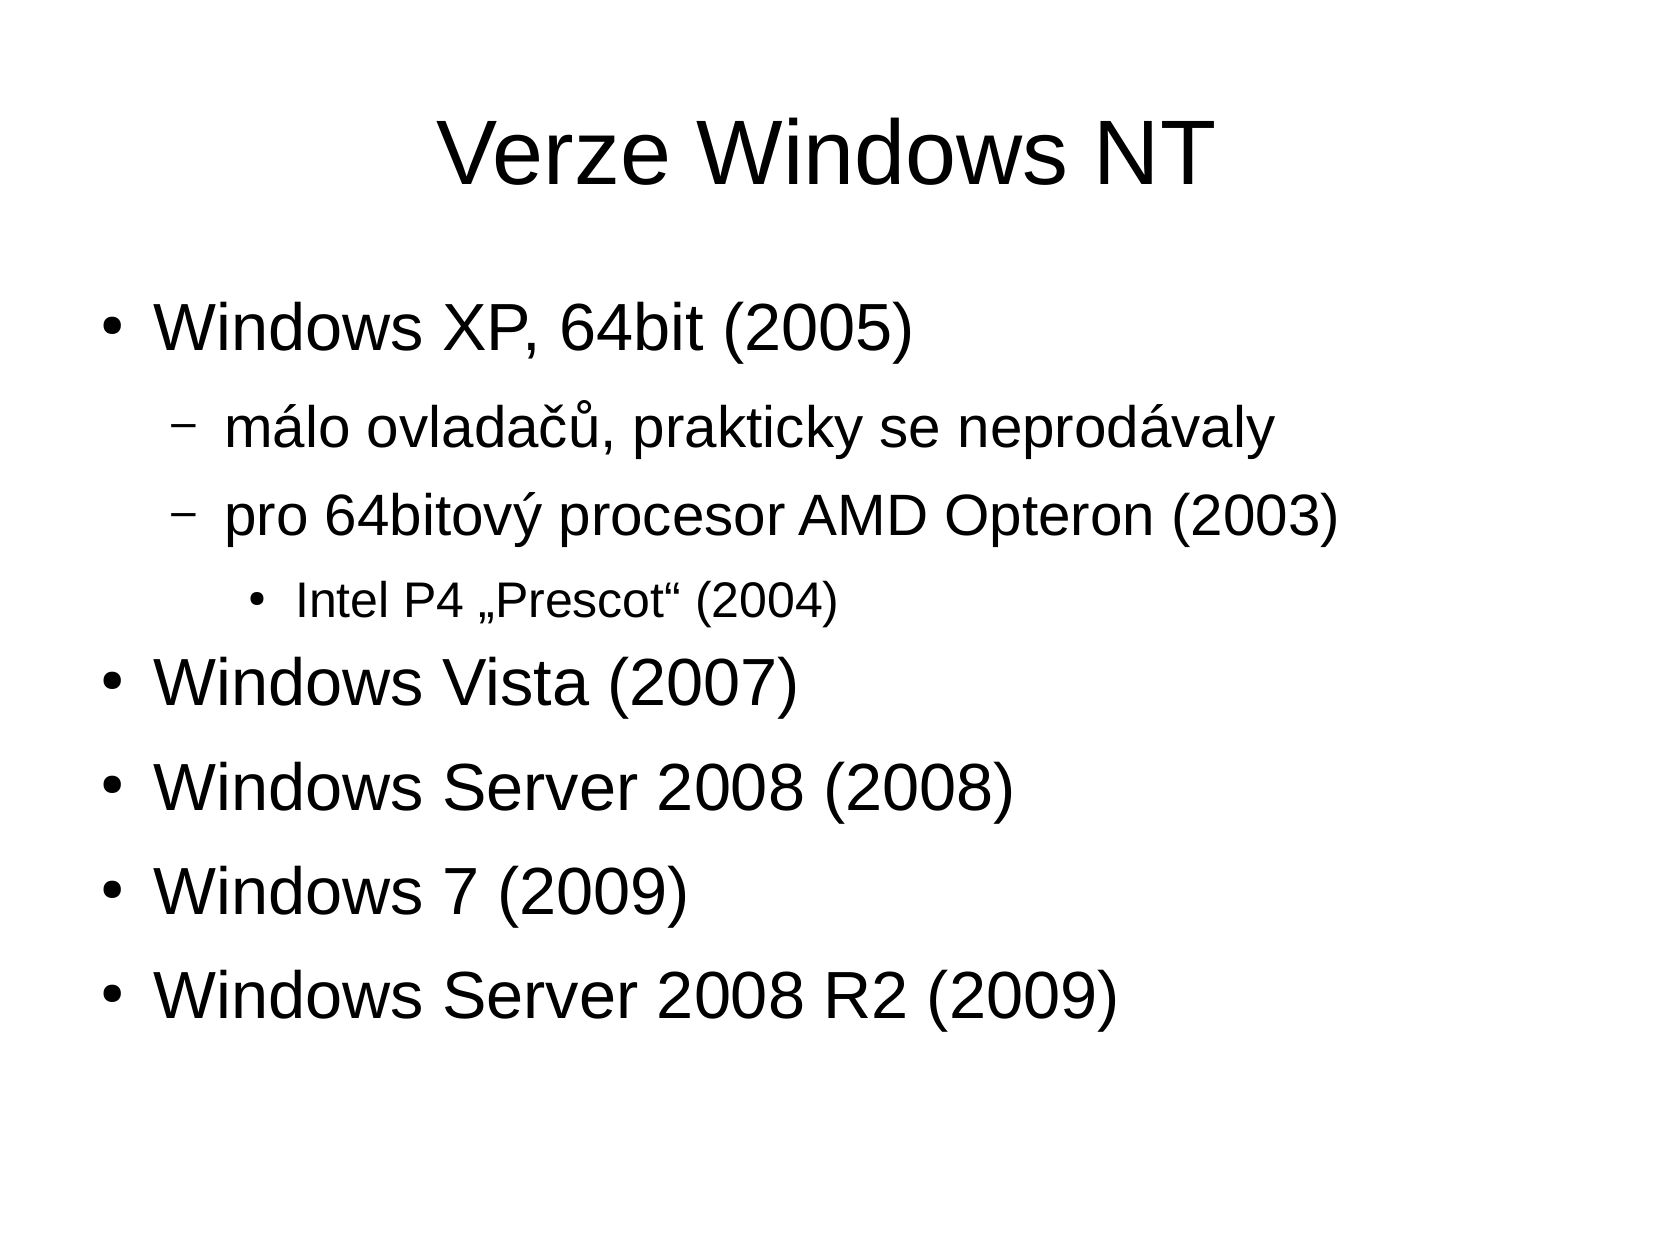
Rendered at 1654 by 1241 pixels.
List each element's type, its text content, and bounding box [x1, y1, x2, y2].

list Windows XP, 64bit (2005) málo ovladačů, prakticky se neprodávaly pro 64bitový procesor AMD Opteron (2003) Intel P4 „Prescot“ (2004) Windows Vista (2007) Windows Server 2008 (2008) Windows 7 (2009) Windows Server 2008 R2 (2009) [82, 290, 1571, 1205]
title Verze Windows NT [82, 49, 1571, 257]
